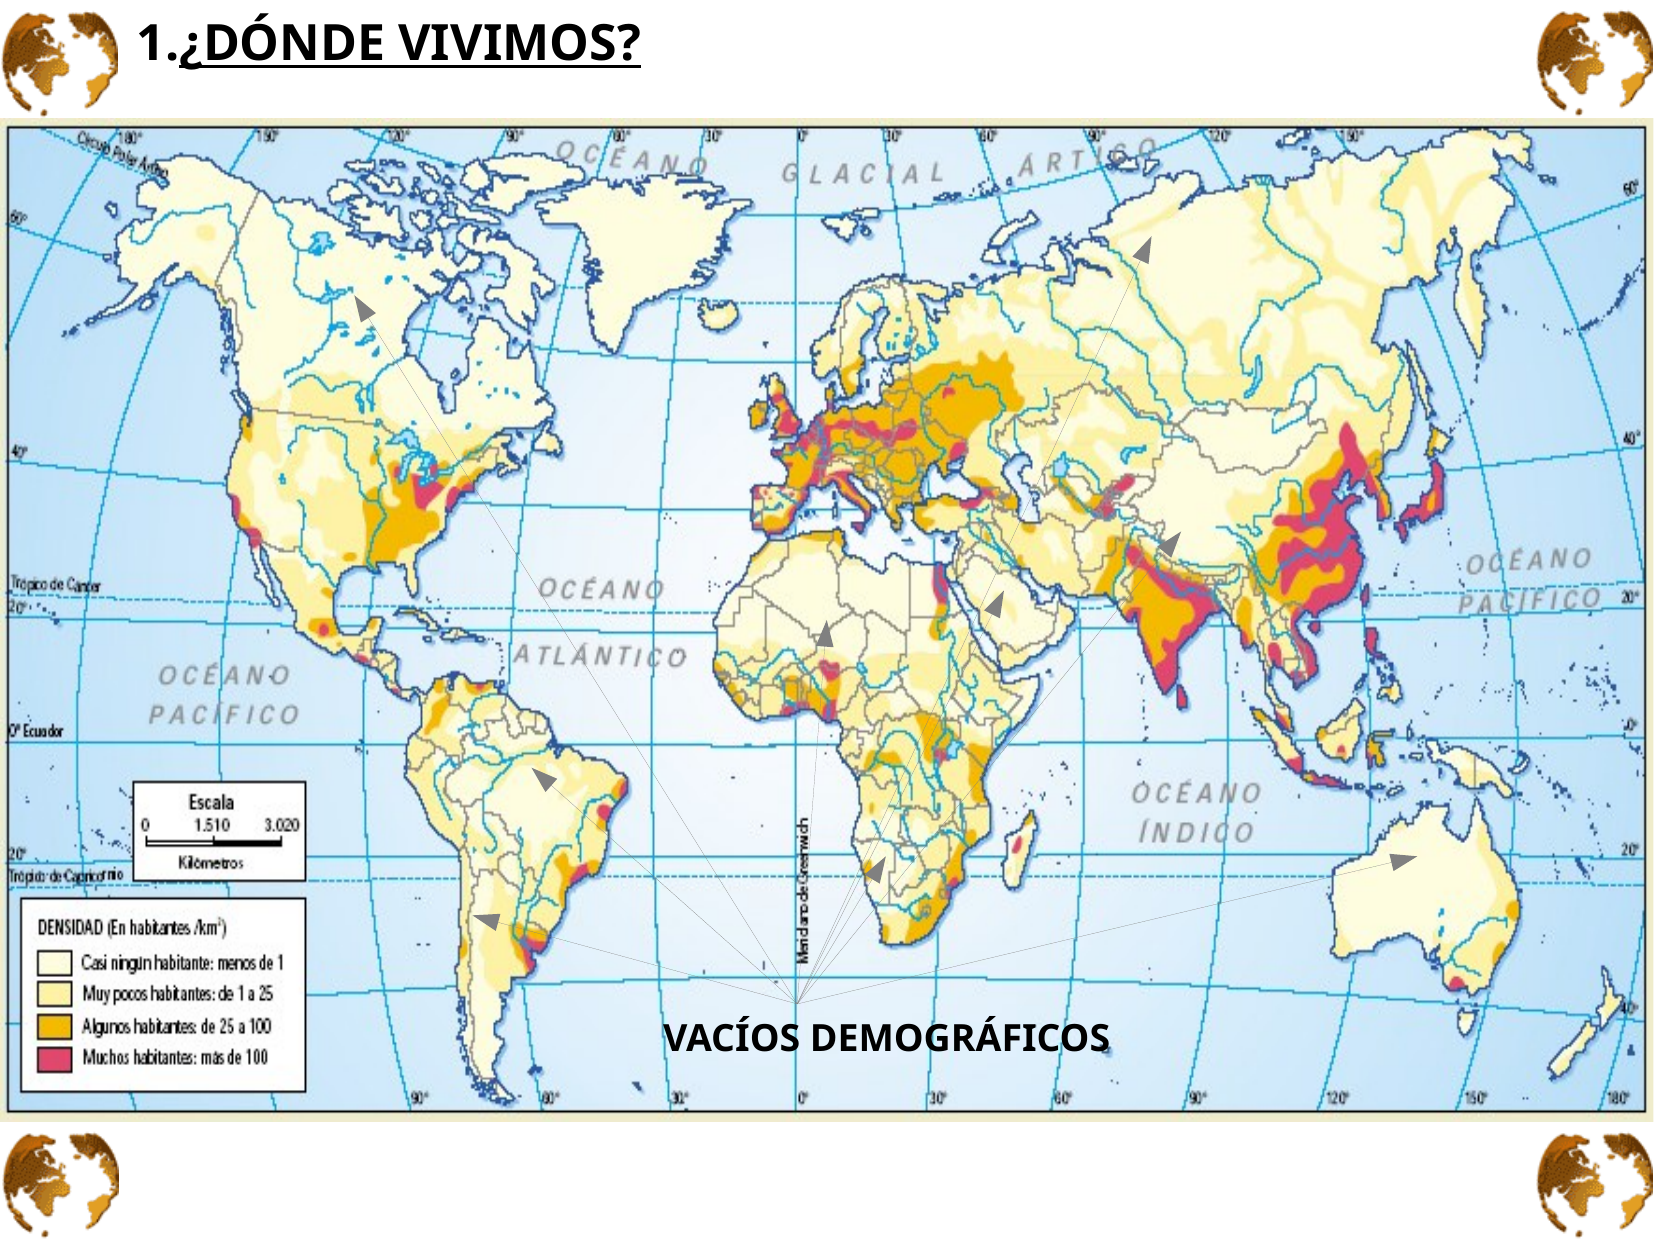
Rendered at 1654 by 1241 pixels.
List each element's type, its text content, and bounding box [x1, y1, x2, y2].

text_box 1.¿DÓNDE VIVIMOS? [121, 0, 726, 76]
text_box VACÍOS DEMOGRÁFICOS [648, 1003, 1188, 1063]
picture [0, 0, 1654, 1240]
